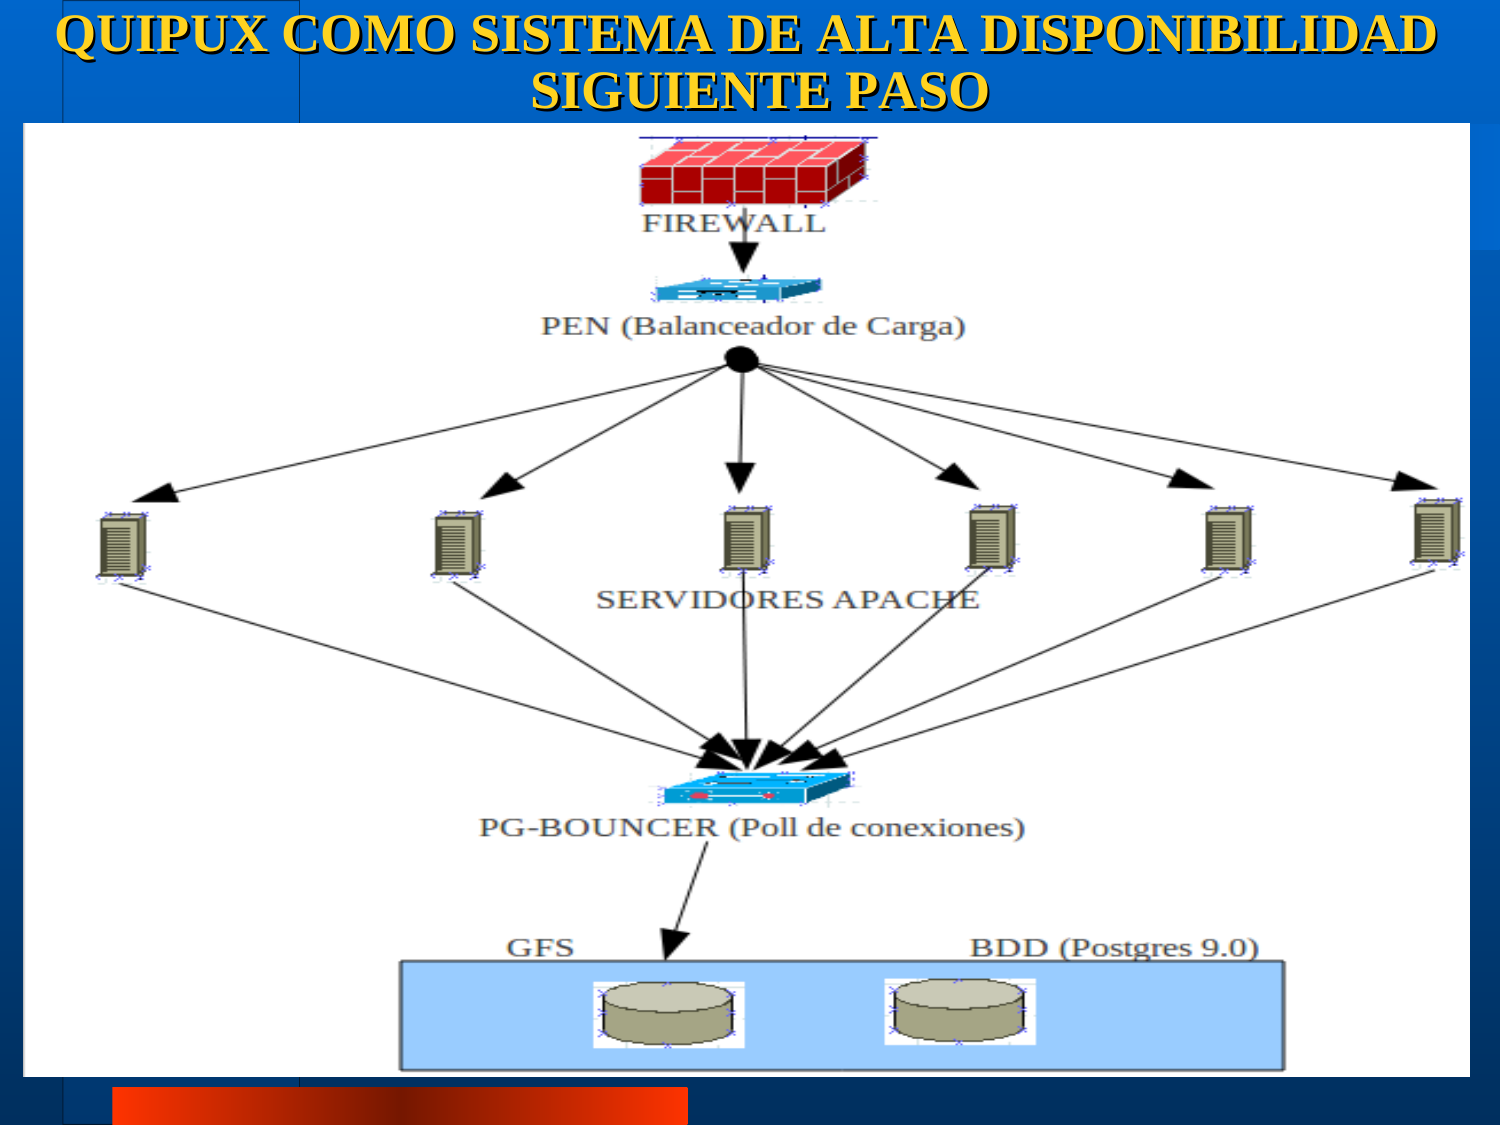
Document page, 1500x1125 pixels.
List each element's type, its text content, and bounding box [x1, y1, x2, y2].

picture [23, 123, 1470, 1077]
title QUIPUX COMO SISTEMA DE ALTA DISPONIBILIDAD SIGUIENTE PASO [13, 0, 1495, 130]
